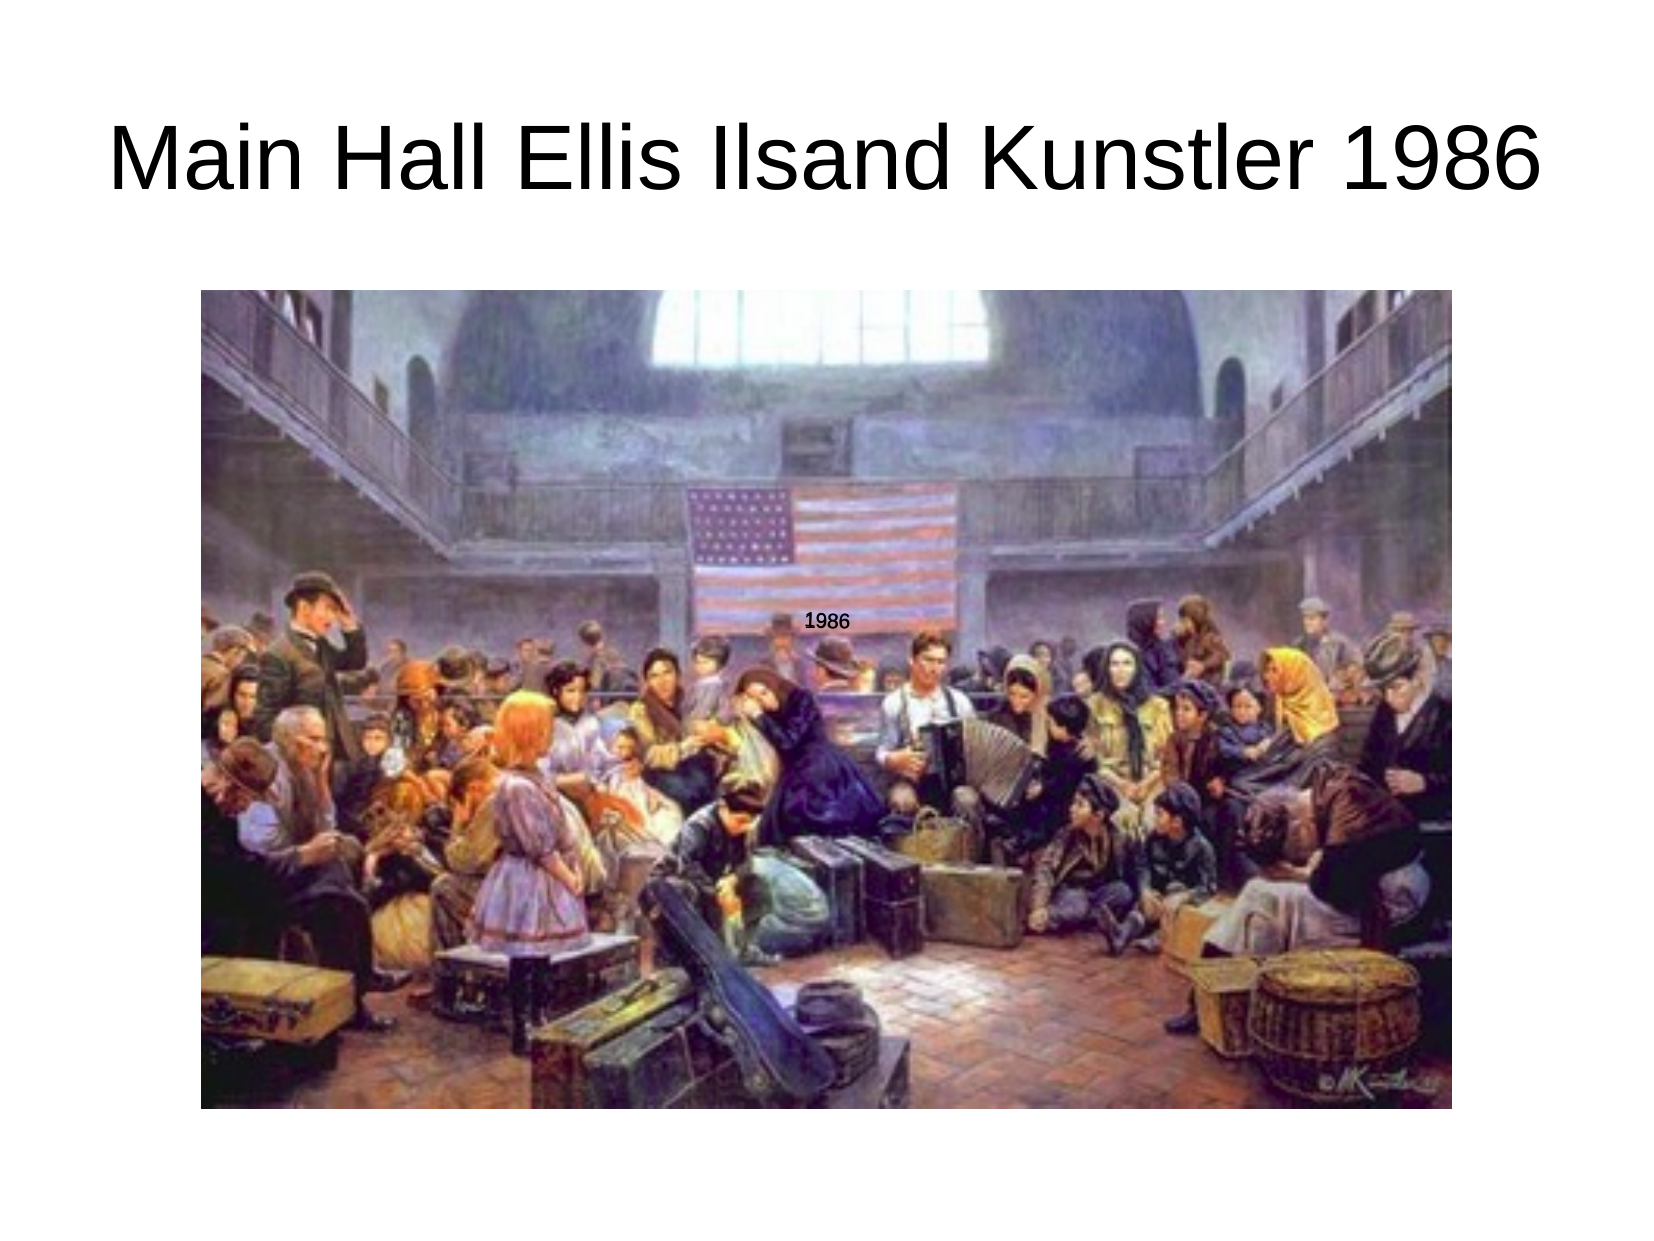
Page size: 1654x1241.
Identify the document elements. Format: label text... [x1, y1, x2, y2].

title Main Hall Ellis Ilsand Kunstler 1986 [82, 49, 1571, 257]
picture [201, 290, 1452, 1109]
text_box 1986 [788, 599, 867, 643]
